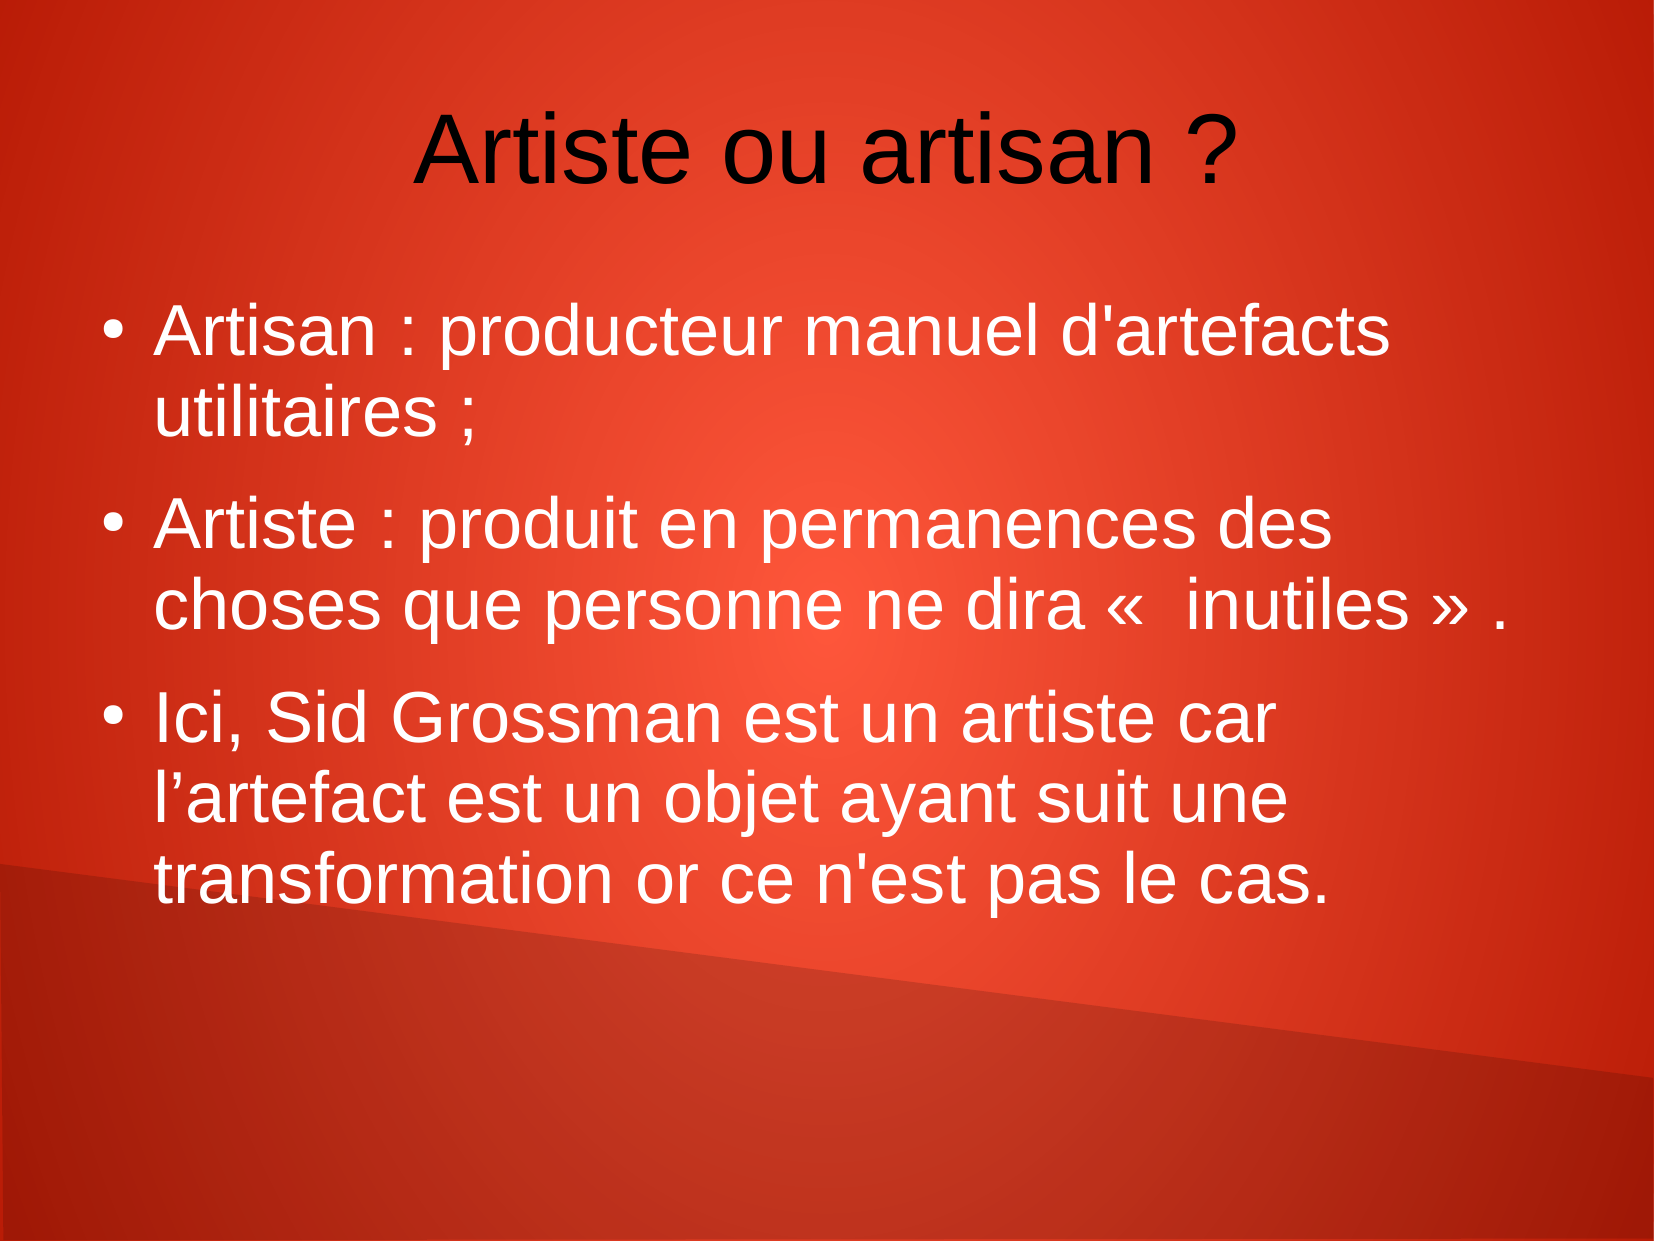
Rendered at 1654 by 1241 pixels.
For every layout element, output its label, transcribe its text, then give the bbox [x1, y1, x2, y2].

list Artisan : producteur manuel d'artefacts utilitaires ; Artiste : produit en permanences des choses que personne ne dira « inutiles » . Ici, Sid Grossman est un artiste car l’artefact est un objet ayant suit une transformation or ce n'est pas le cas. [82, 290, 1571, 1010]
title Artiste ou artisan ? [82, 47, 1571, 252]
